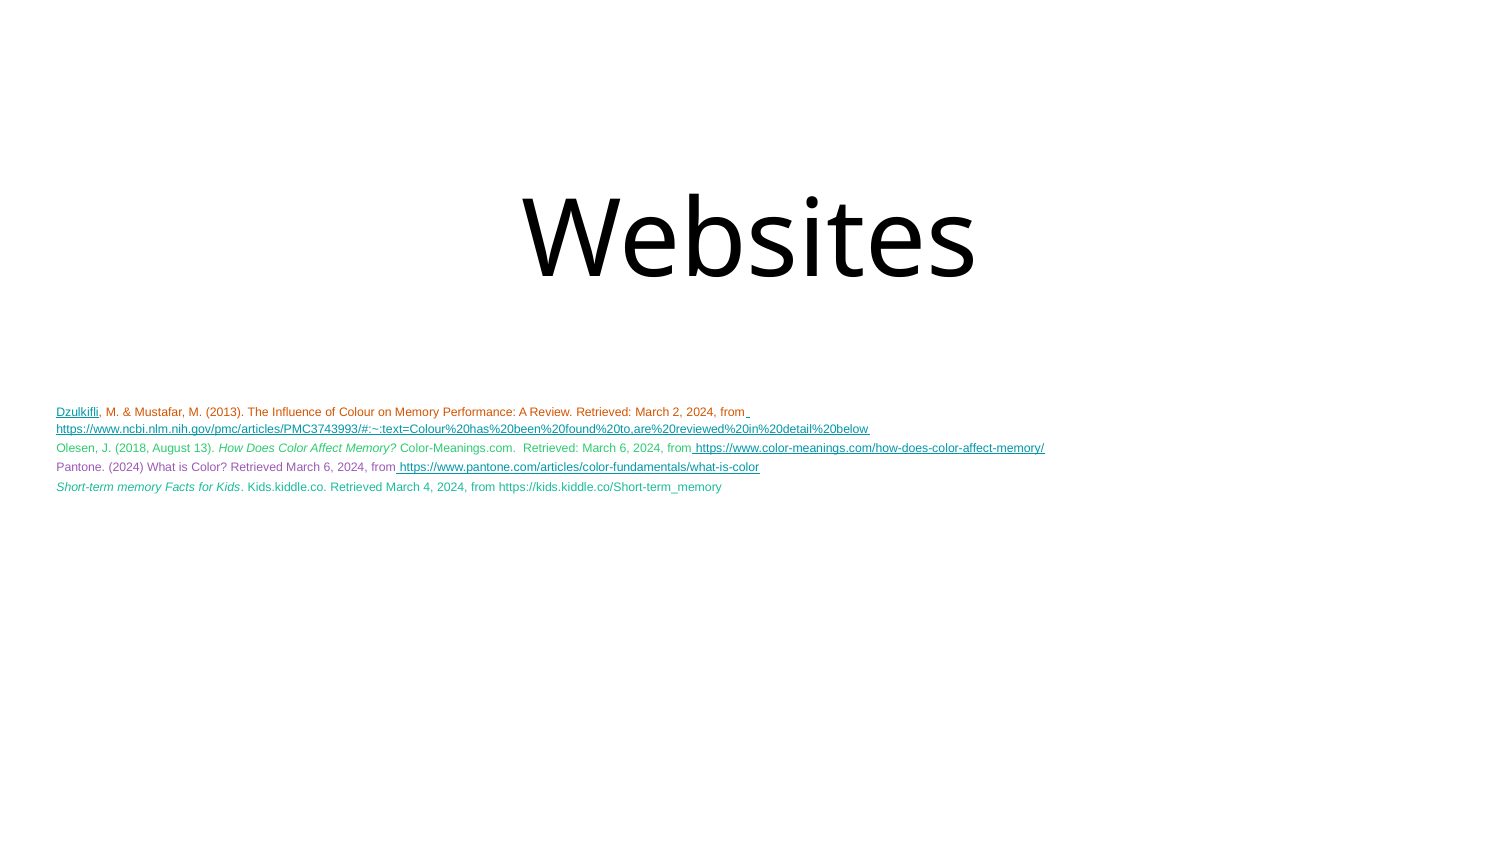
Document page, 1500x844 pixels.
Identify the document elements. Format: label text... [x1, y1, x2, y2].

title Websites [51, 122, 1449, 314]
subtitle Dzulkifli, M. & Mustafar, M. (2013). The Influence of Colour on Memory Performance: A Review. Retrieved: March 2, 2024, from https://www.ncbi.nlm.nih.gov/pmc/articles/PMC3743993/#:~:text=Colour%20has%20been%20found%20to,are%20reviewed%20in%20detail%20below Olesen, J. (2018, August 13). How Does Color Affect Memory? Color-Meanings.com. Retrieved: March 6, 2024, from https://www.color-meanings.com/how-does-color-affect-memory/ Pantone. (2024) What is Color? Retrieved March 6, 2024, from https://www.pantone.com/articles/color-fundamentals/what-is-color Short-term memory Facts for Kids. Kids.kiddle.co. Retrieved March 4, 2024, from https://kids.kiddle.co/Short-term_memory ‌ [41, 386, 1439, 517]
